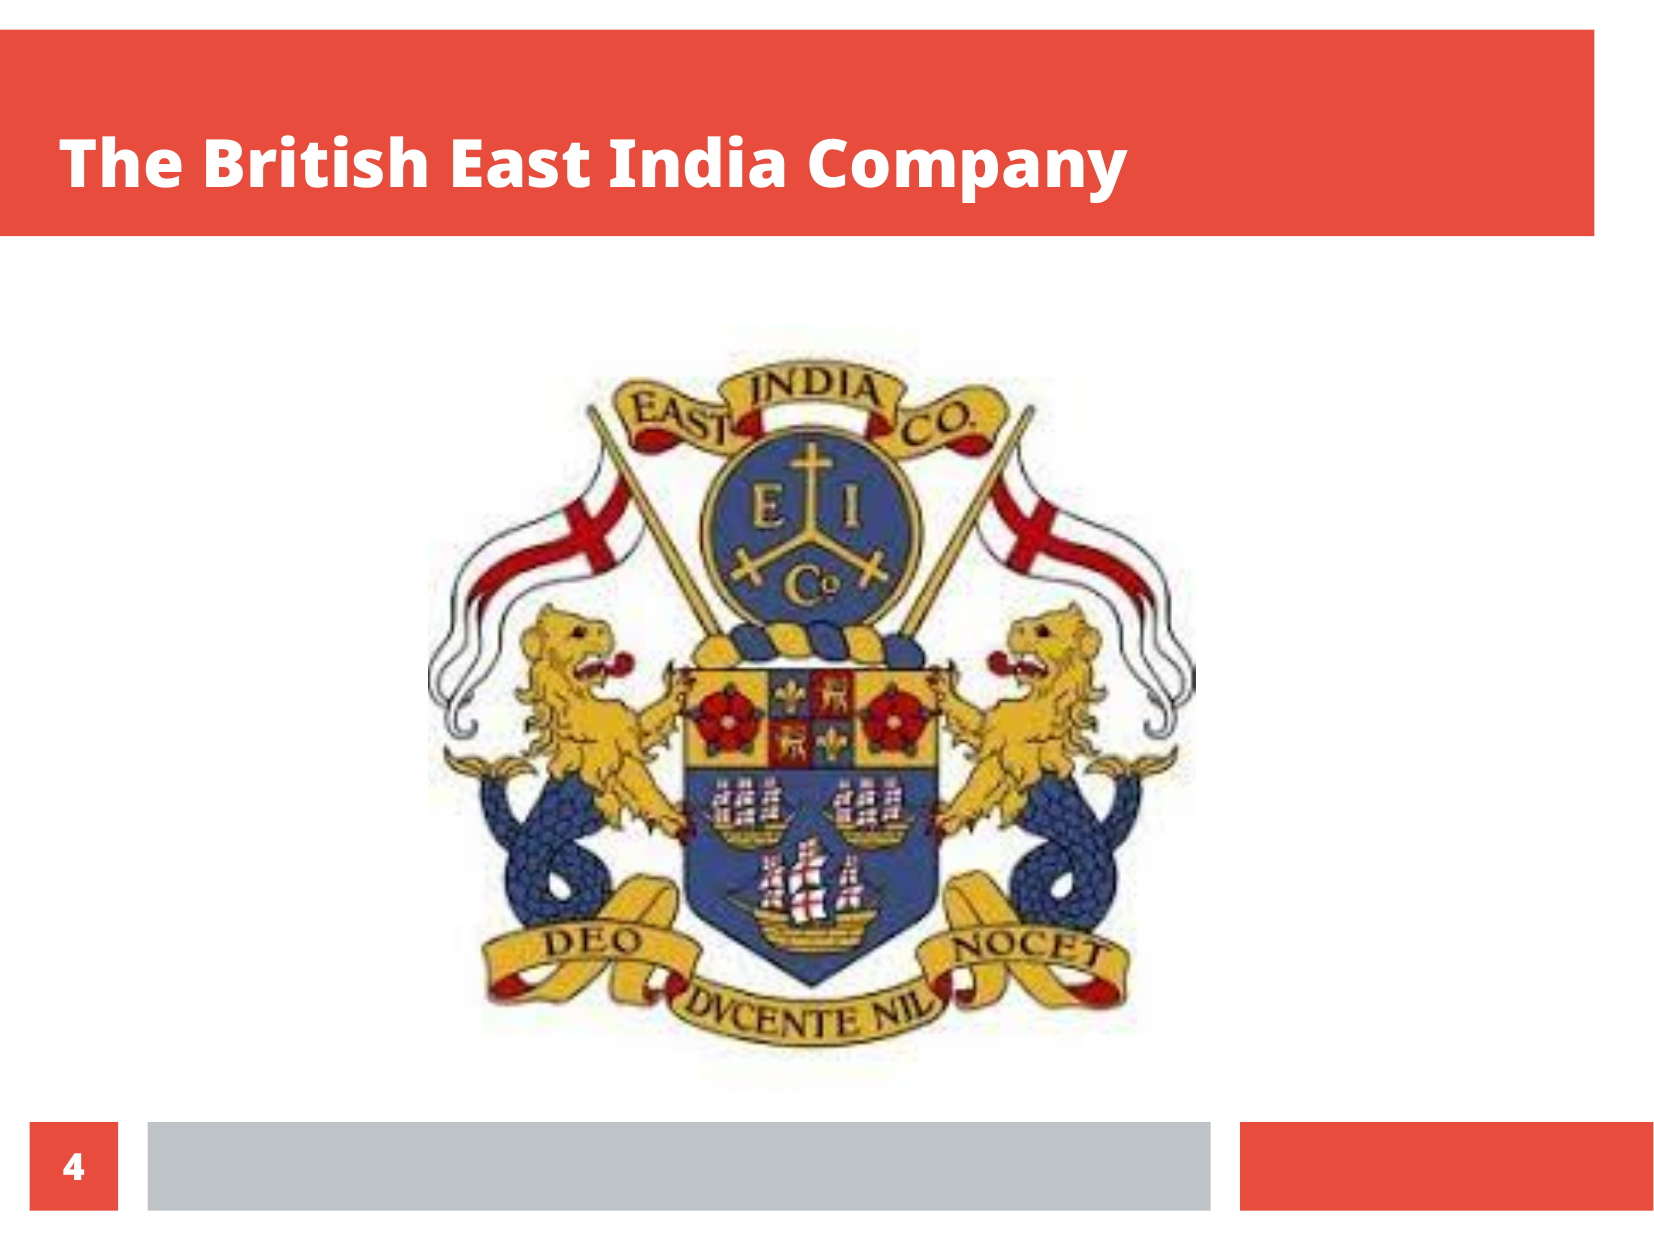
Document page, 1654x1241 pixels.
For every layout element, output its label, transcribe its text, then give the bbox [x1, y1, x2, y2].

picture [428, 324, 1196, 1093]
title The British East India Company [59, 59, 1595, 207]
